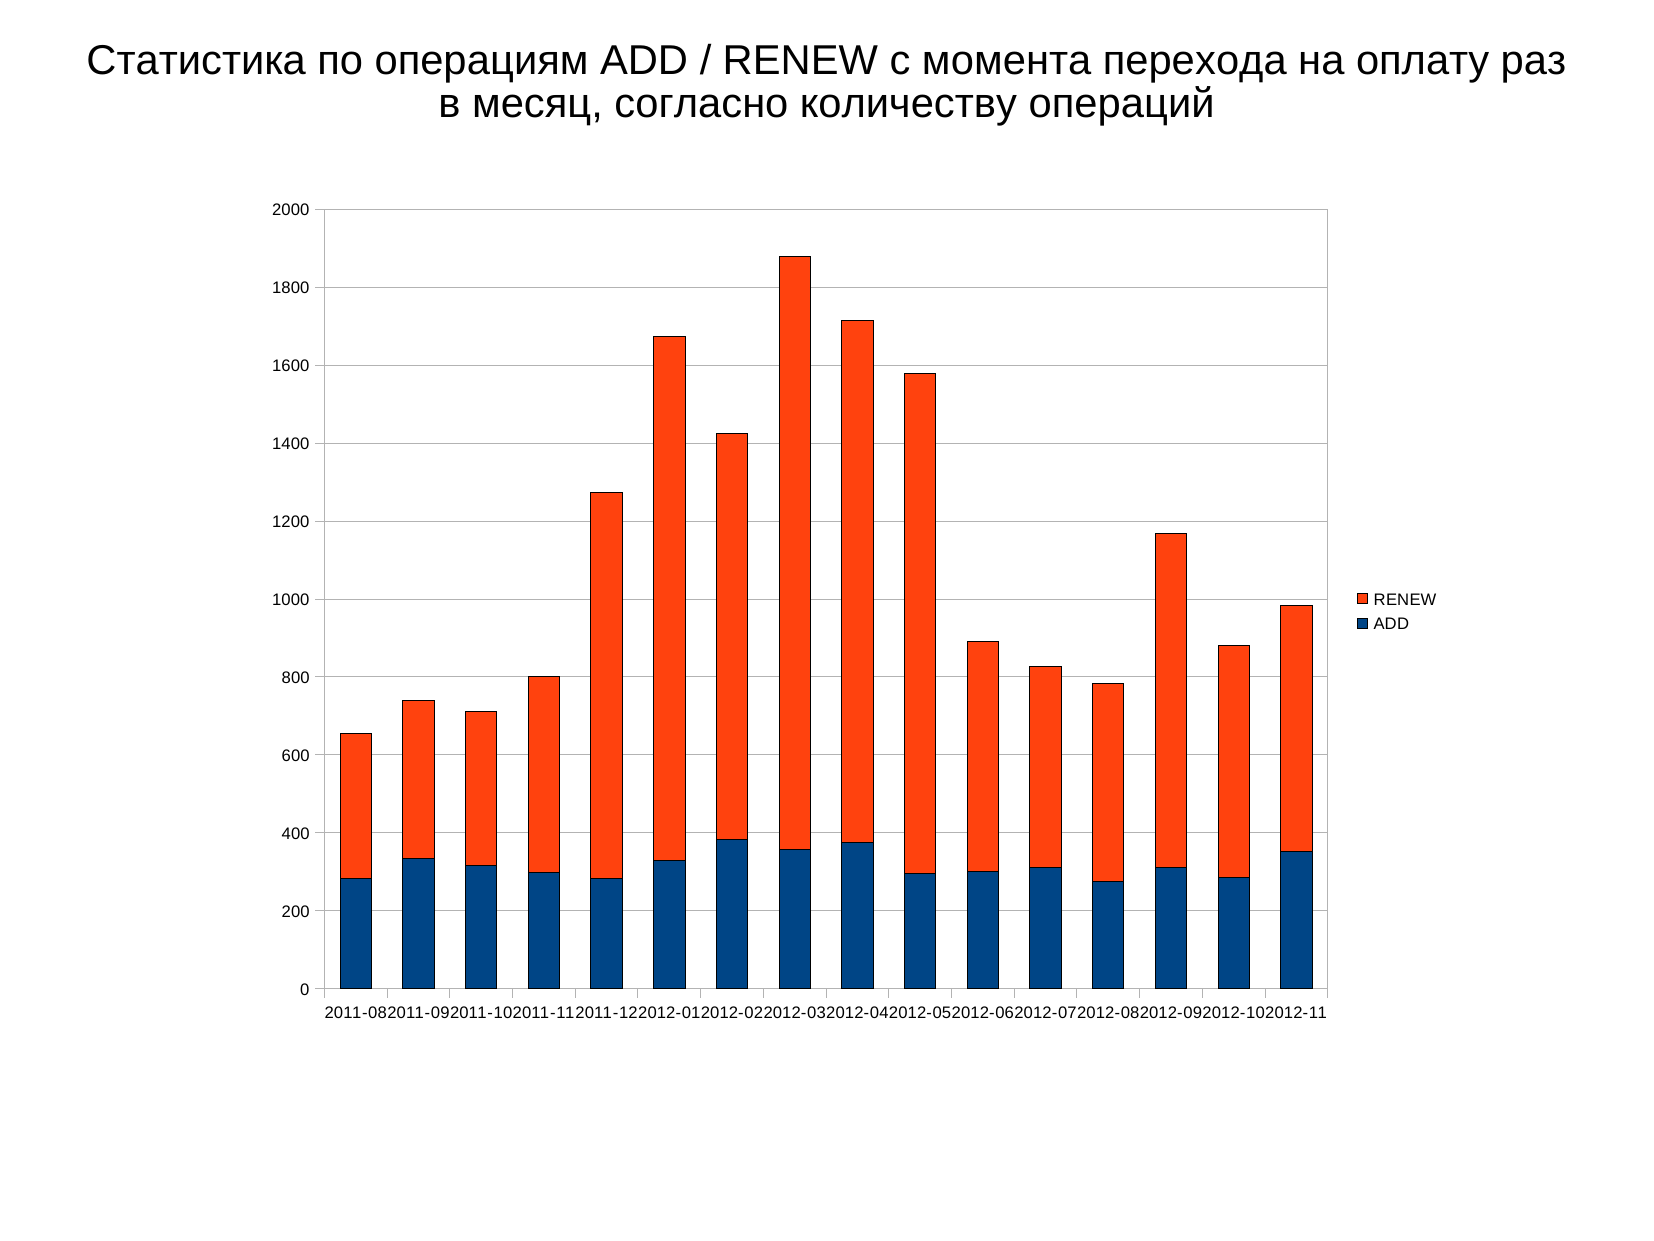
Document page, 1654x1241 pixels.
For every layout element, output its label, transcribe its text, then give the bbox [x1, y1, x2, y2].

title Статистика по операциям ADD / RENEW с момента перехода на оплату раз в месяц, согласно количеству операций [82, 31, 1571, 136]
chart [248, 183, 1455, 1040]
